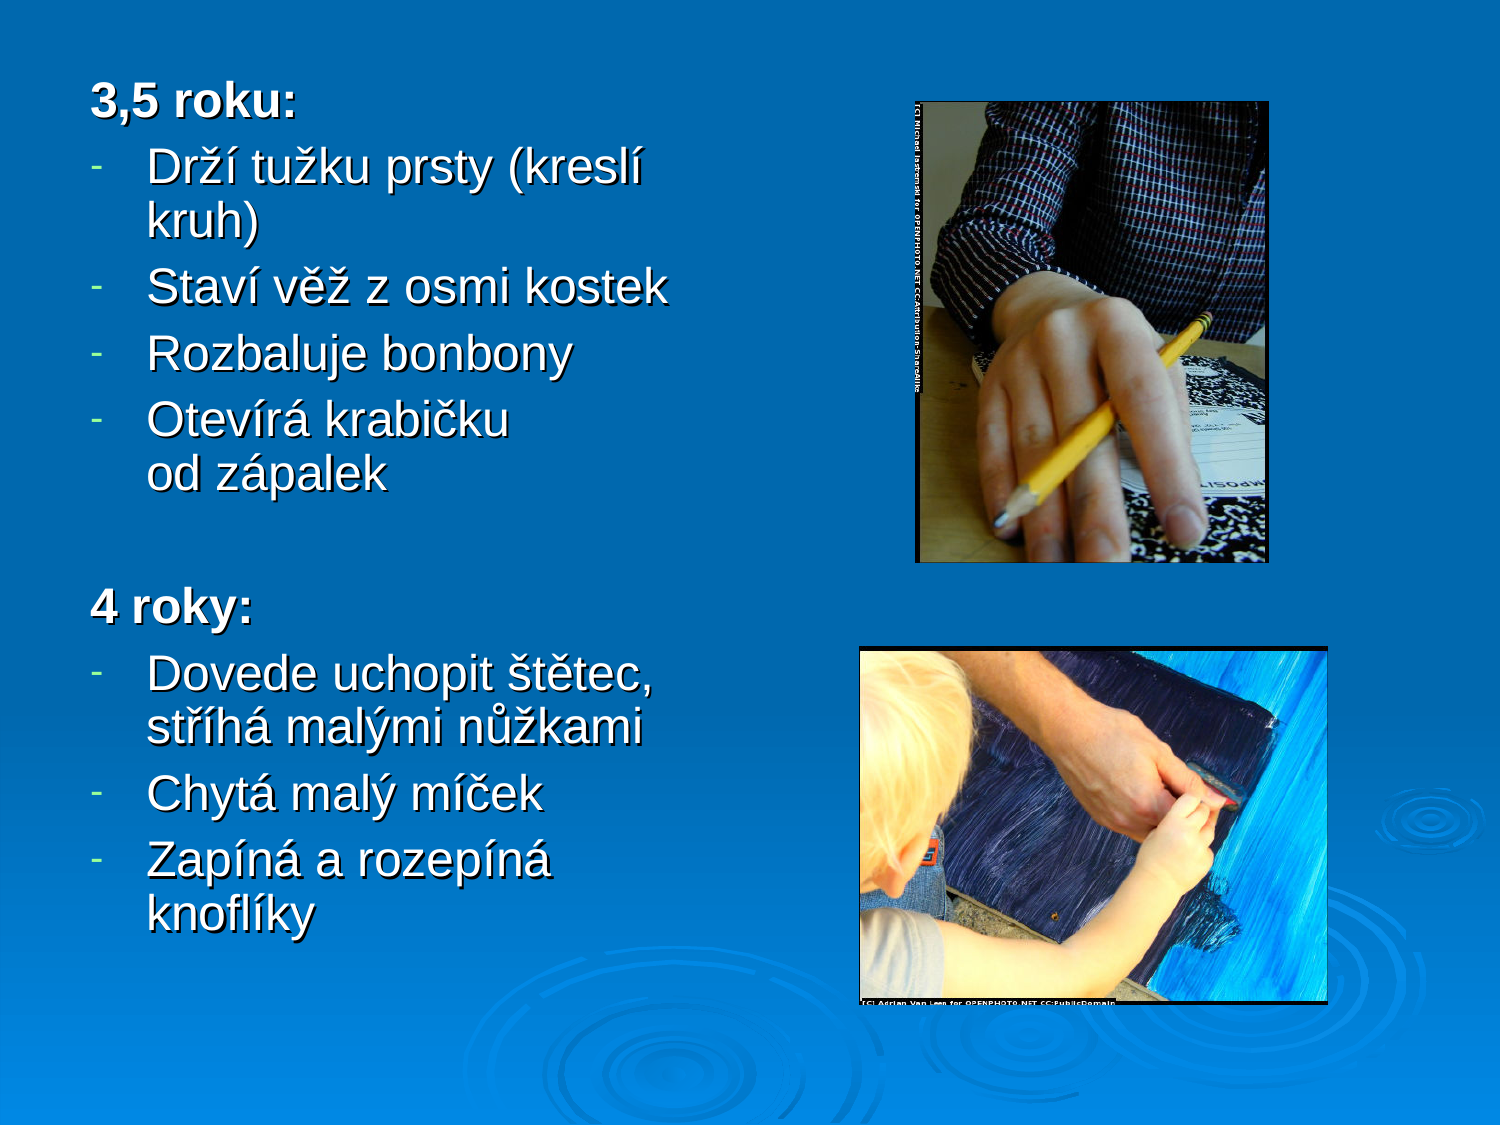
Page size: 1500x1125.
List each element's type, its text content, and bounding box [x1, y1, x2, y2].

list 3,5 roku: Drží tužku prsty (kreslí kruh) Staví věž z osmi kostek Rozbaluje bonbony Otevírá krabičku od zápalek 4 roky: Dovede uchopit štětec, stříhá malými nůžkami Chytá malý míček Zapíná a rozepíná knoflíky [75, 66, 738, 1005]
text_box [859, 646, 1328, 1006]
text_box [915, 101, 1269, 563]
